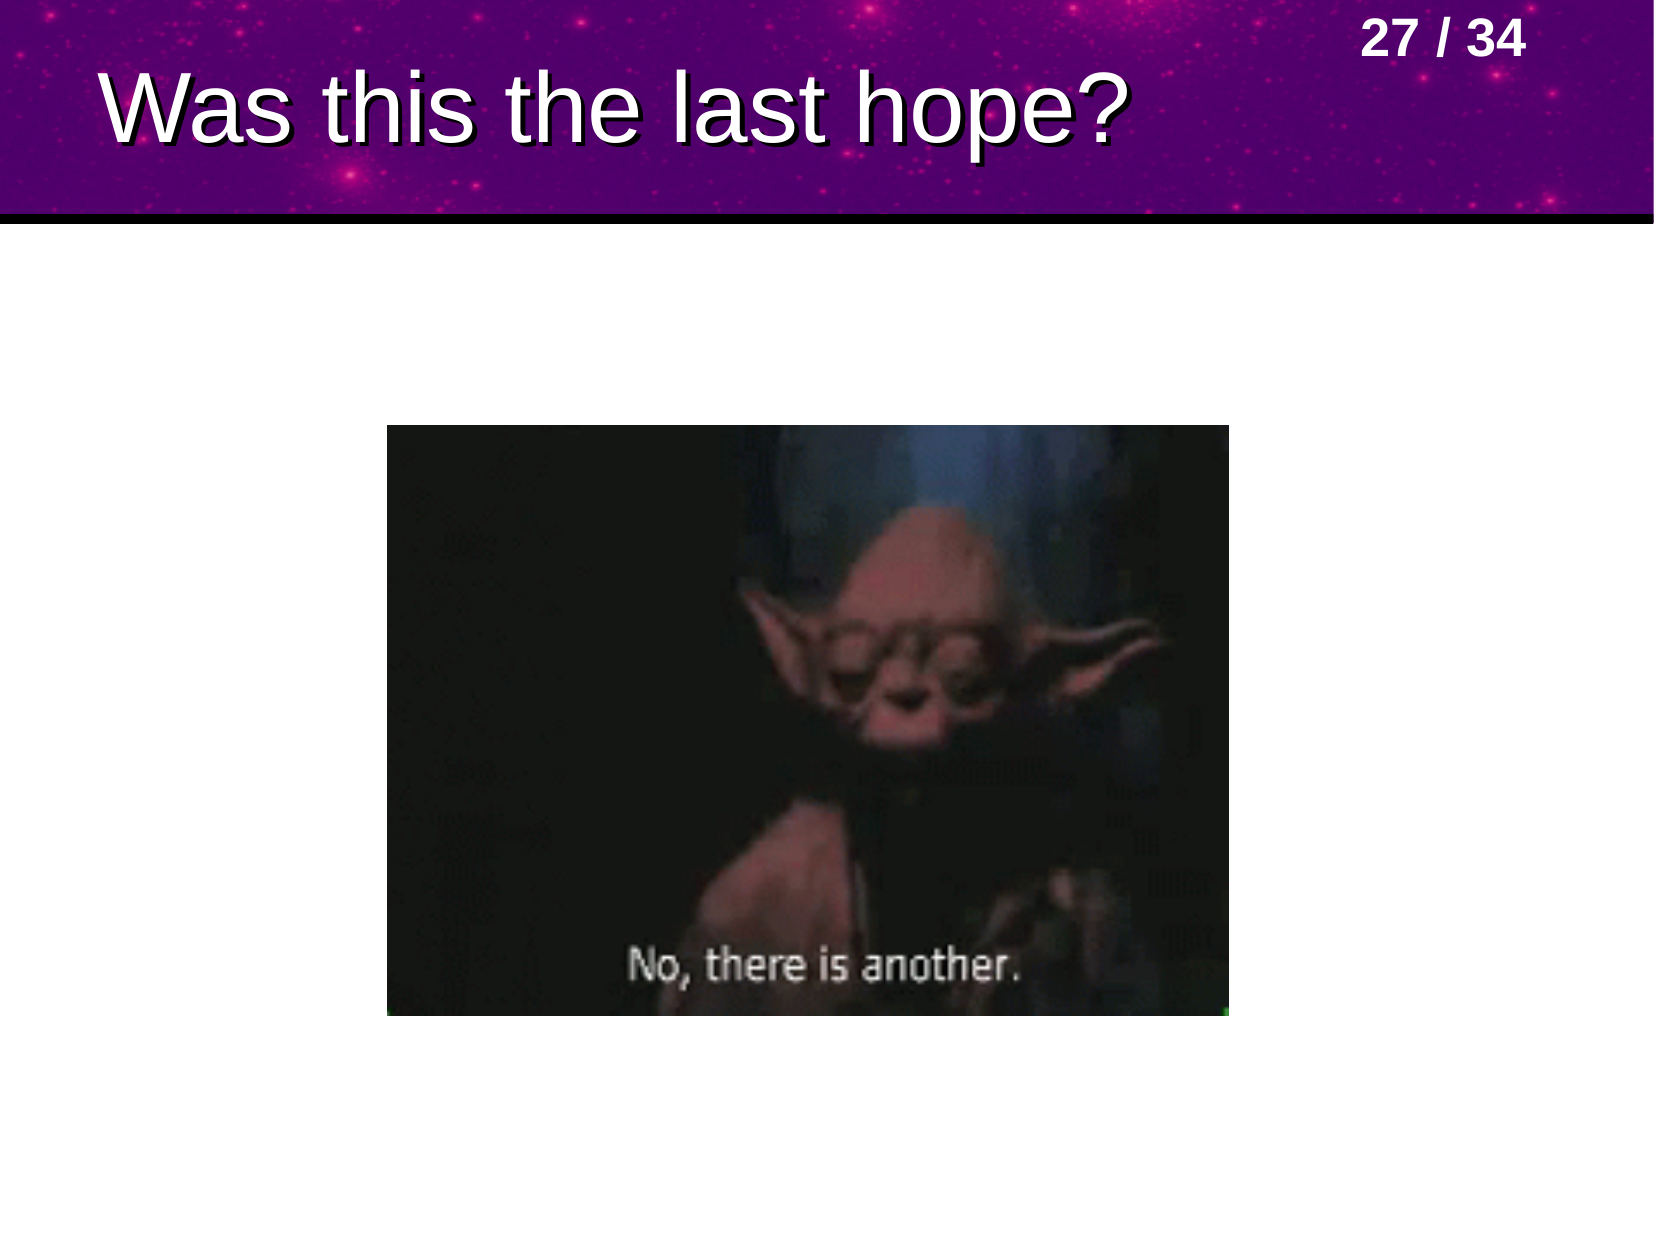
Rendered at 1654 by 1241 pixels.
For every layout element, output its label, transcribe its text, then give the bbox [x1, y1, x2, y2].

text_box <number> / 34 [1345, 0, 1654, 77]
picture [0, 0, 1345, 214]
text_box Was this the last hope? [82, 44, 1654, 283]
picture [387, 425, 1229, 1016]
